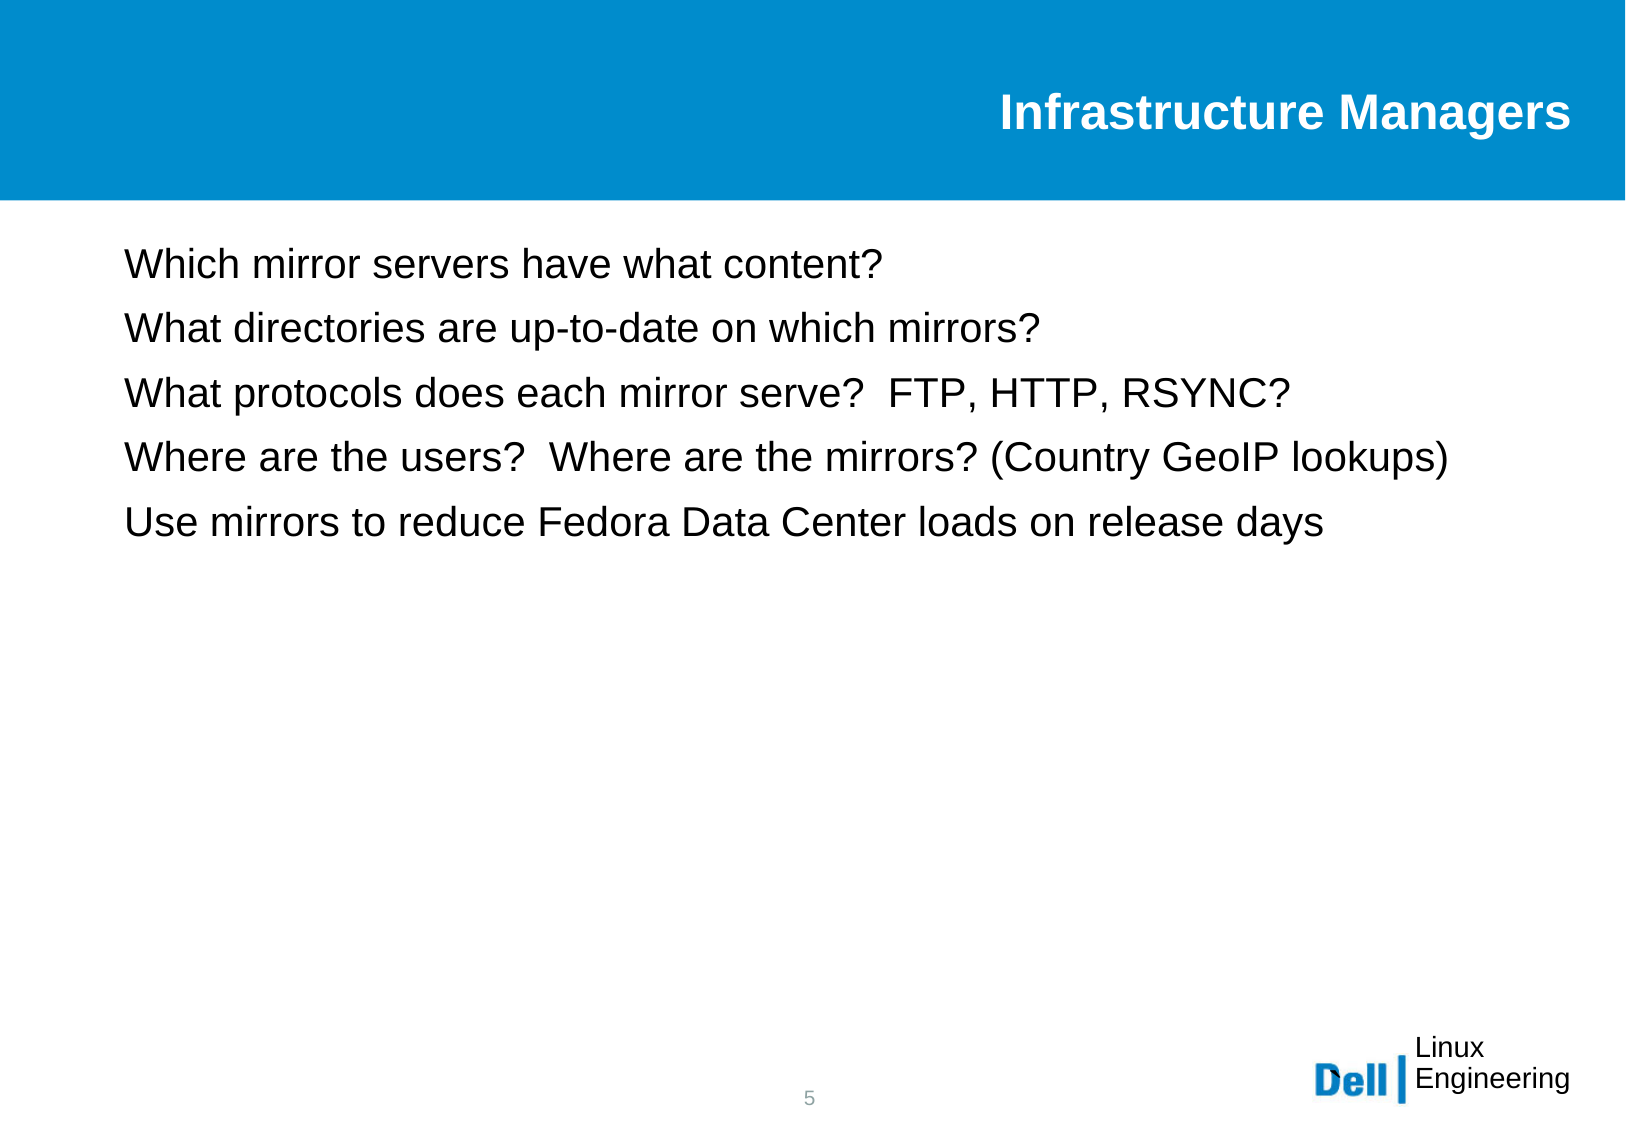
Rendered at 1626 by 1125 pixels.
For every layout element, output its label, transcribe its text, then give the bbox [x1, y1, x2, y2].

list Which mirror servers have what content? What directories are up-to-date on which mirrors? What protocols does each mirror serve? FTP, HTTP, RSYNC? Where are the users? Where are the mirrors? (Country GeoIP lookups) Use mirrors to reduce Fedora Data Center loads on release days [121, 240, 1572, 983]
picture [1312, 1053, 1409, 1107]
title Infrastructure Managers [121, 44, 1573, 180]
